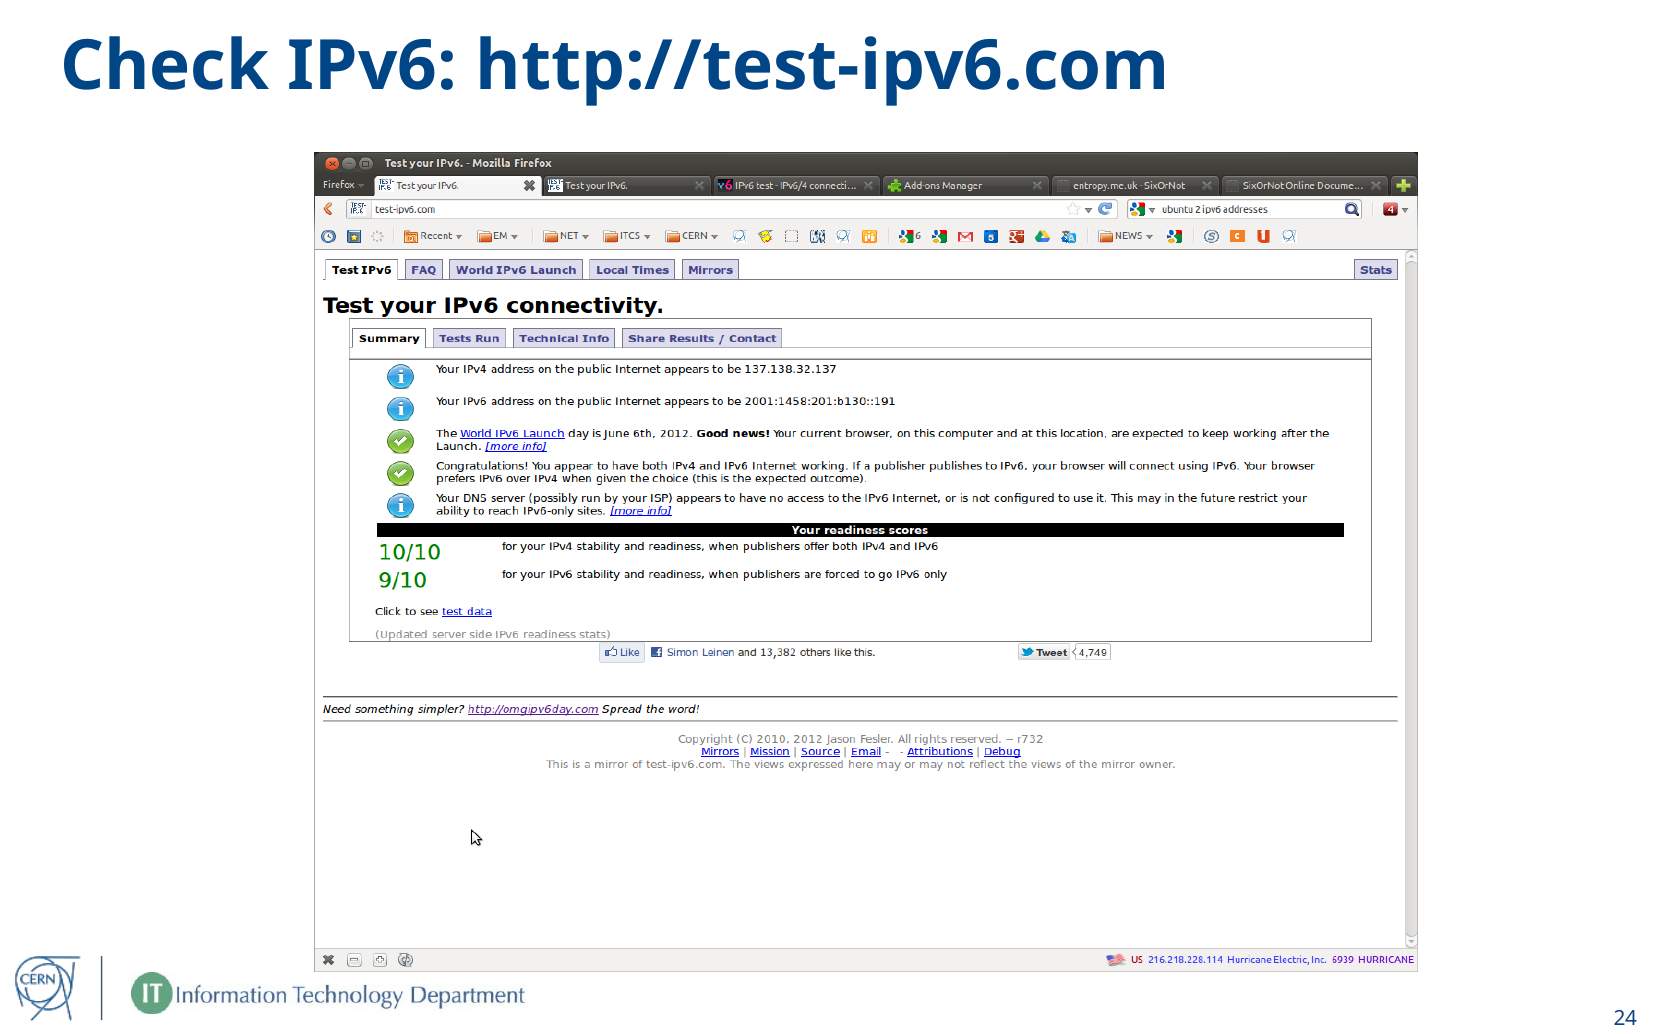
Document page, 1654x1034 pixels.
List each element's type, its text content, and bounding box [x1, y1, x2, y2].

title Check IPv6: http://test-ipv6.com [60, 0, 1528, 138]
picture [17, 985, 59, 1001]
picture [16, 985, 64, 1032]
picture [131, 152, 1418, 1014]
